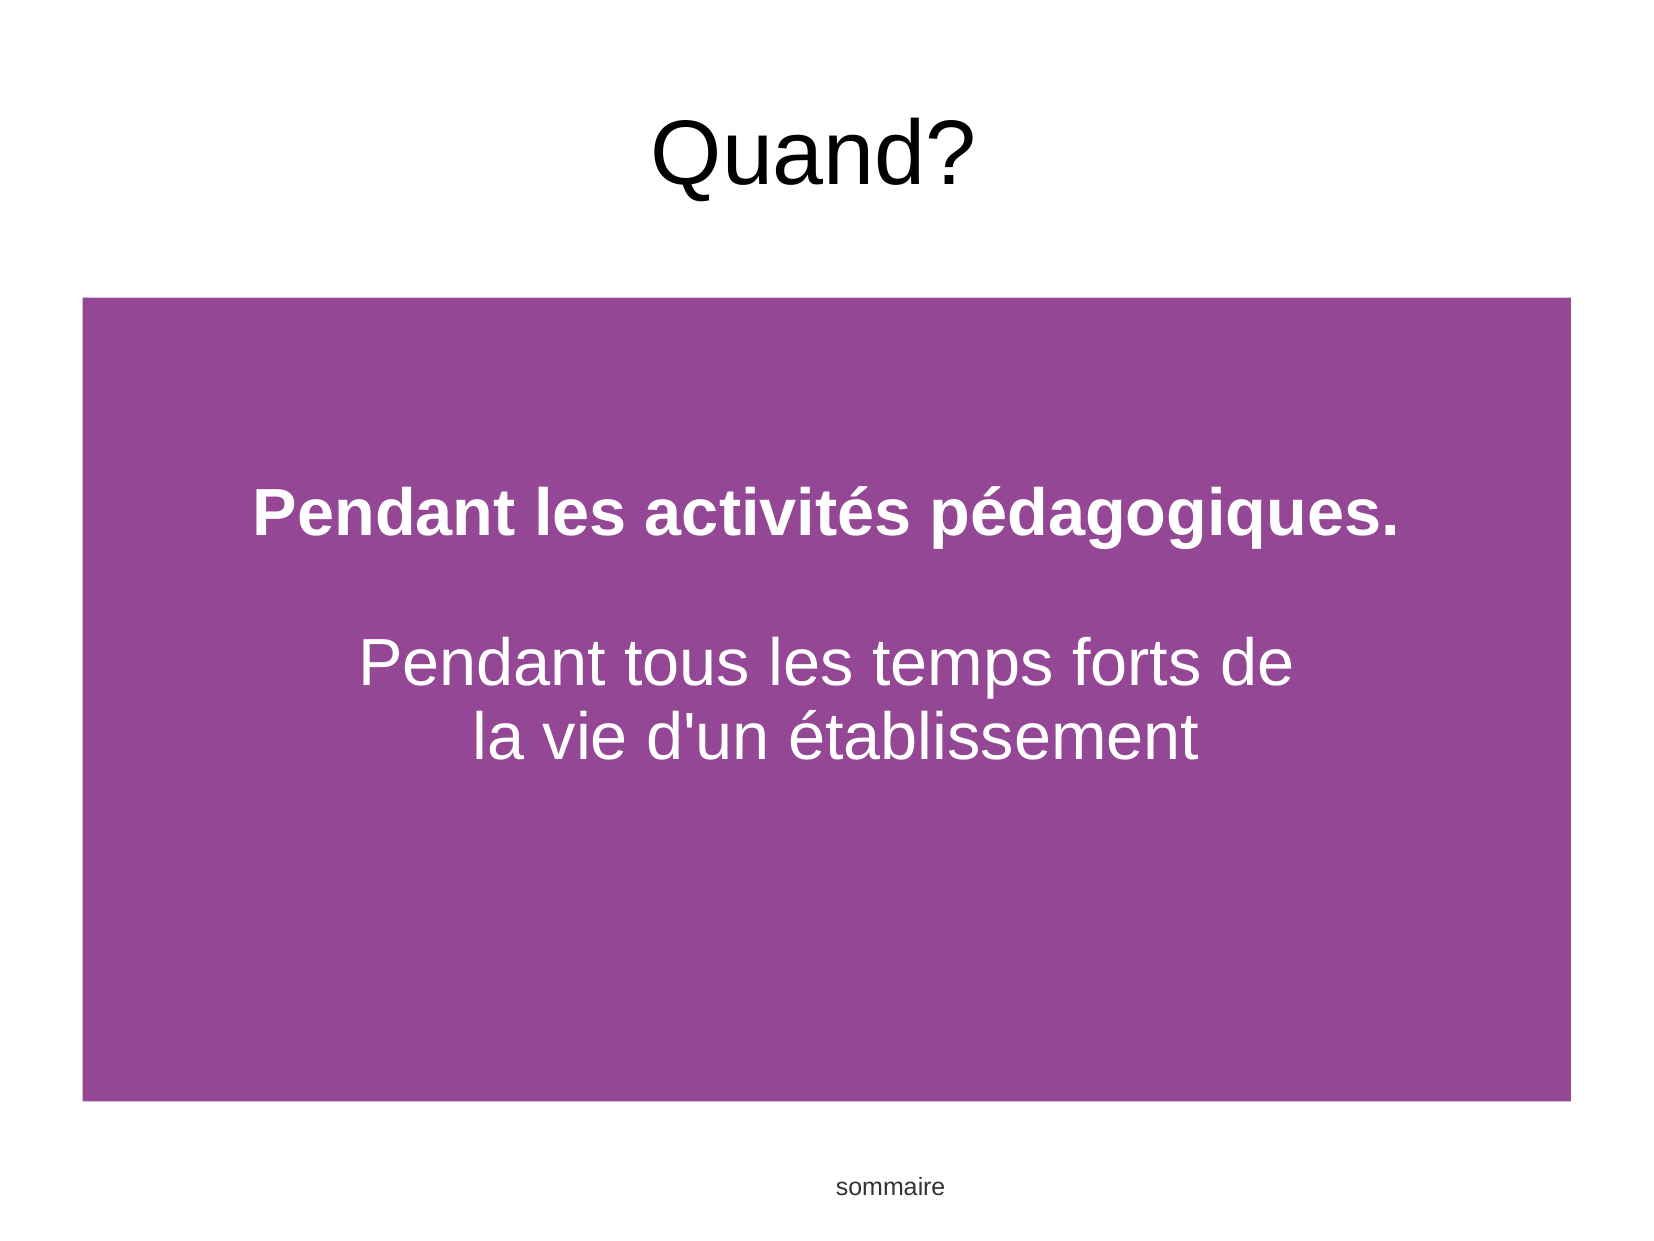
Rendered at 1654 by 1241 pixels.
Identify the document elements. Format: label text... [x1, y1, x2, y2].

text_box sommaire [739, 1165, 1042, 1209]
subtitle Pendant les activités pédagogiques. Pendant tous les temps forts de la vie d'un établissement [82, 297, 1571, 1102]
title Quand? [82, 56, 1571, 250]
